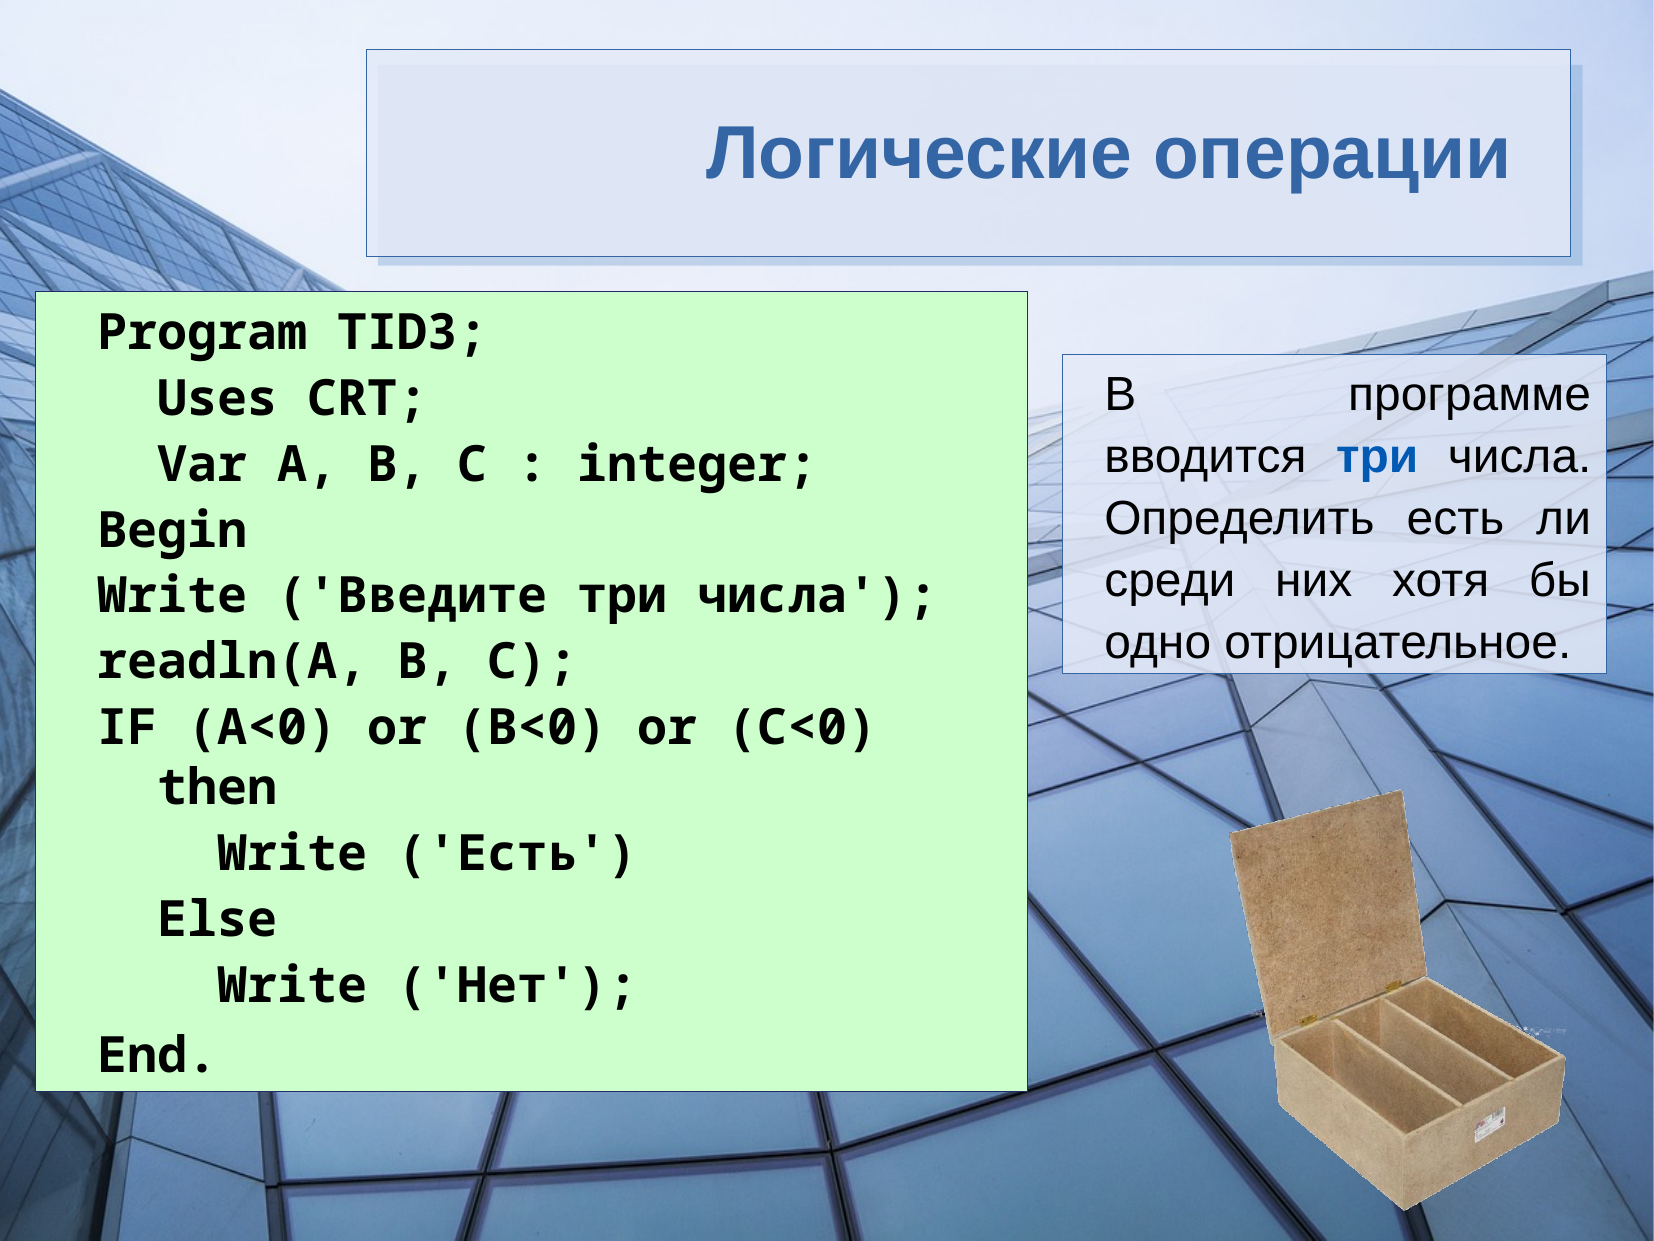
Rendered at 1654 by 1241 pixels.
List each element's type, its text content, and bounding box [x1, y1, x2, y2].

text_box В программе вводится три числа. Определить есть ли среди них хотя бы одно отрицательное. [1062, 354, 1607, 674]
picture [0, 0, 1654, 1241]
title Логические операции [366, 49, 1571, 257]
text_box Program TID3; Uses CRT; Var А, В, С : integer; Begin Write ('Введите три числа'); readln(А, В, С); IF (A<0) or (B<0) or (C<0) then Write ('Есть') Else Write ('Нет'); End. [35, 291, 1028, 1092]
text_box [377, 64, 1583, 266]
